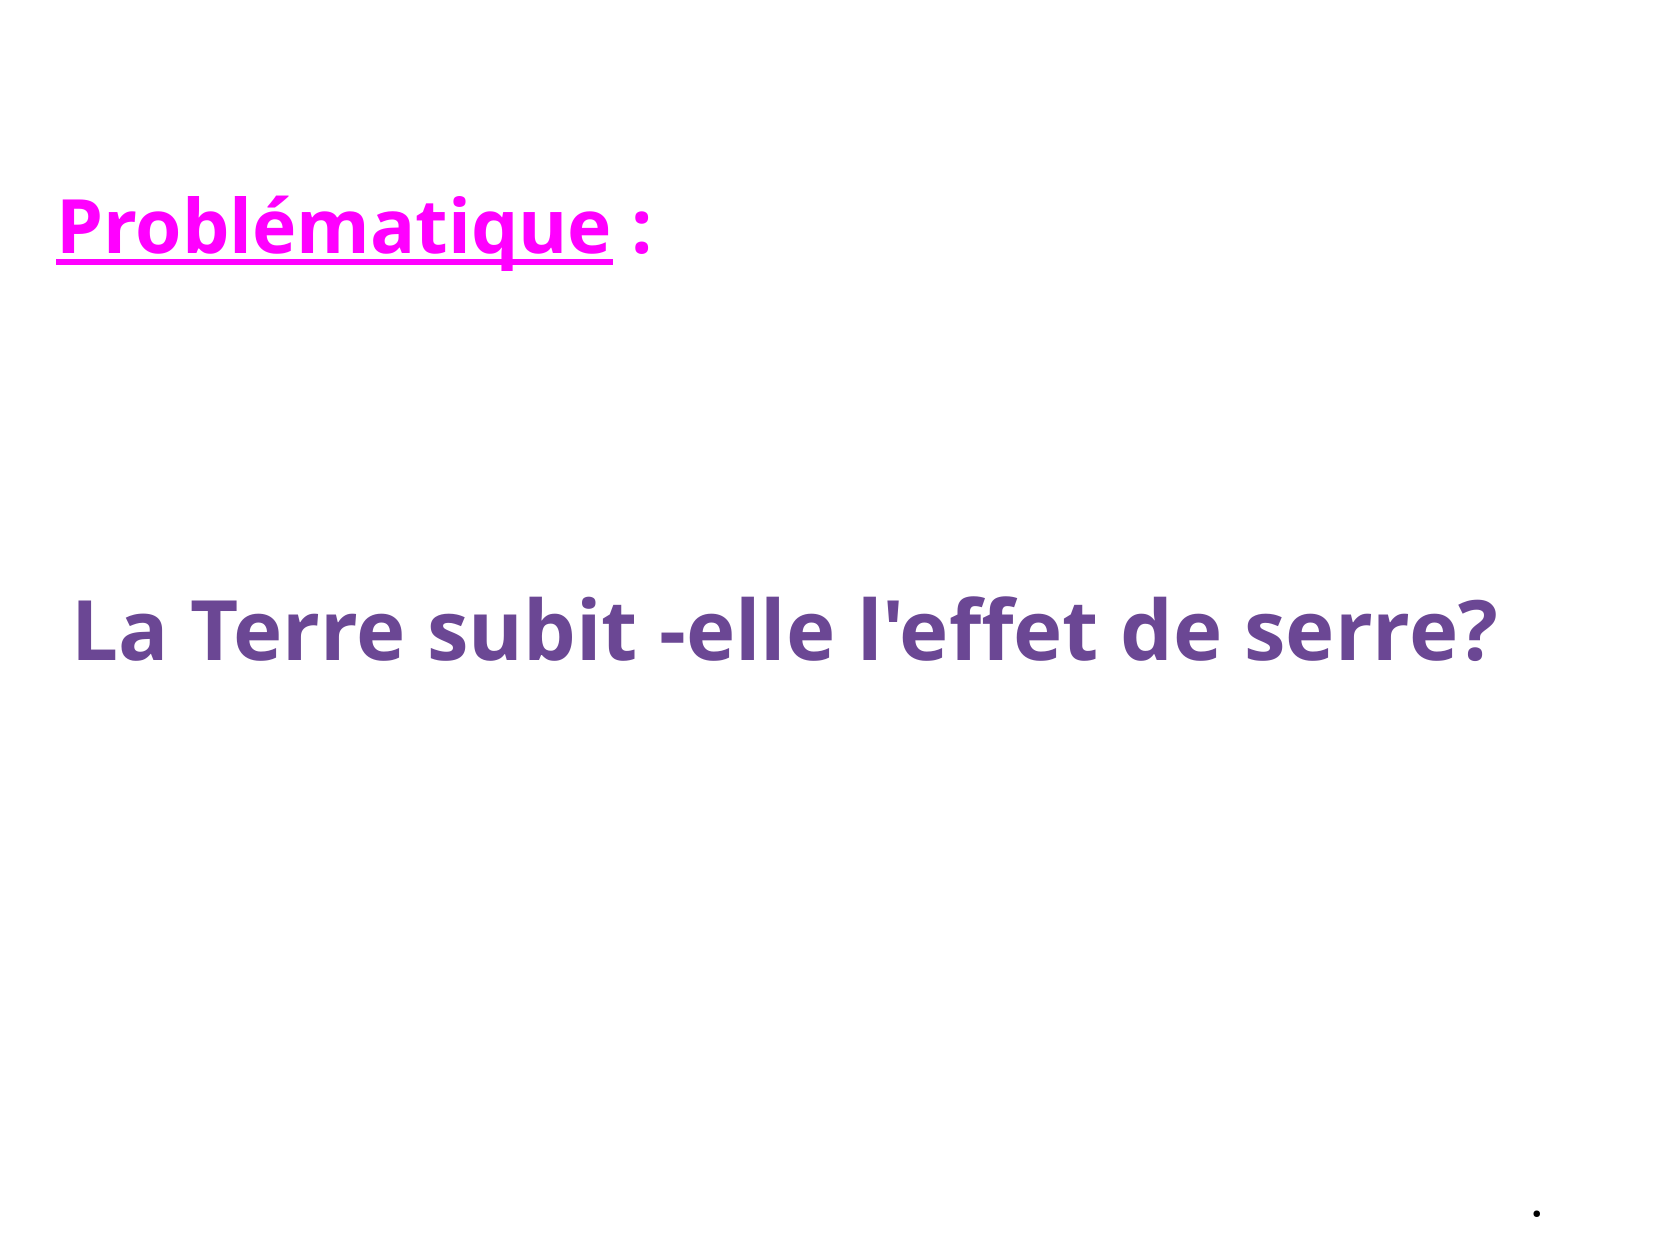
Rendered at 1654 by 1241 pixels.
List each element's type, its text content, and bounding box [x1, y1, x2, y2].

subtitle Problématique : La Terre subit -elle l'effet de serre? [29, 0, 1542, 1241]
